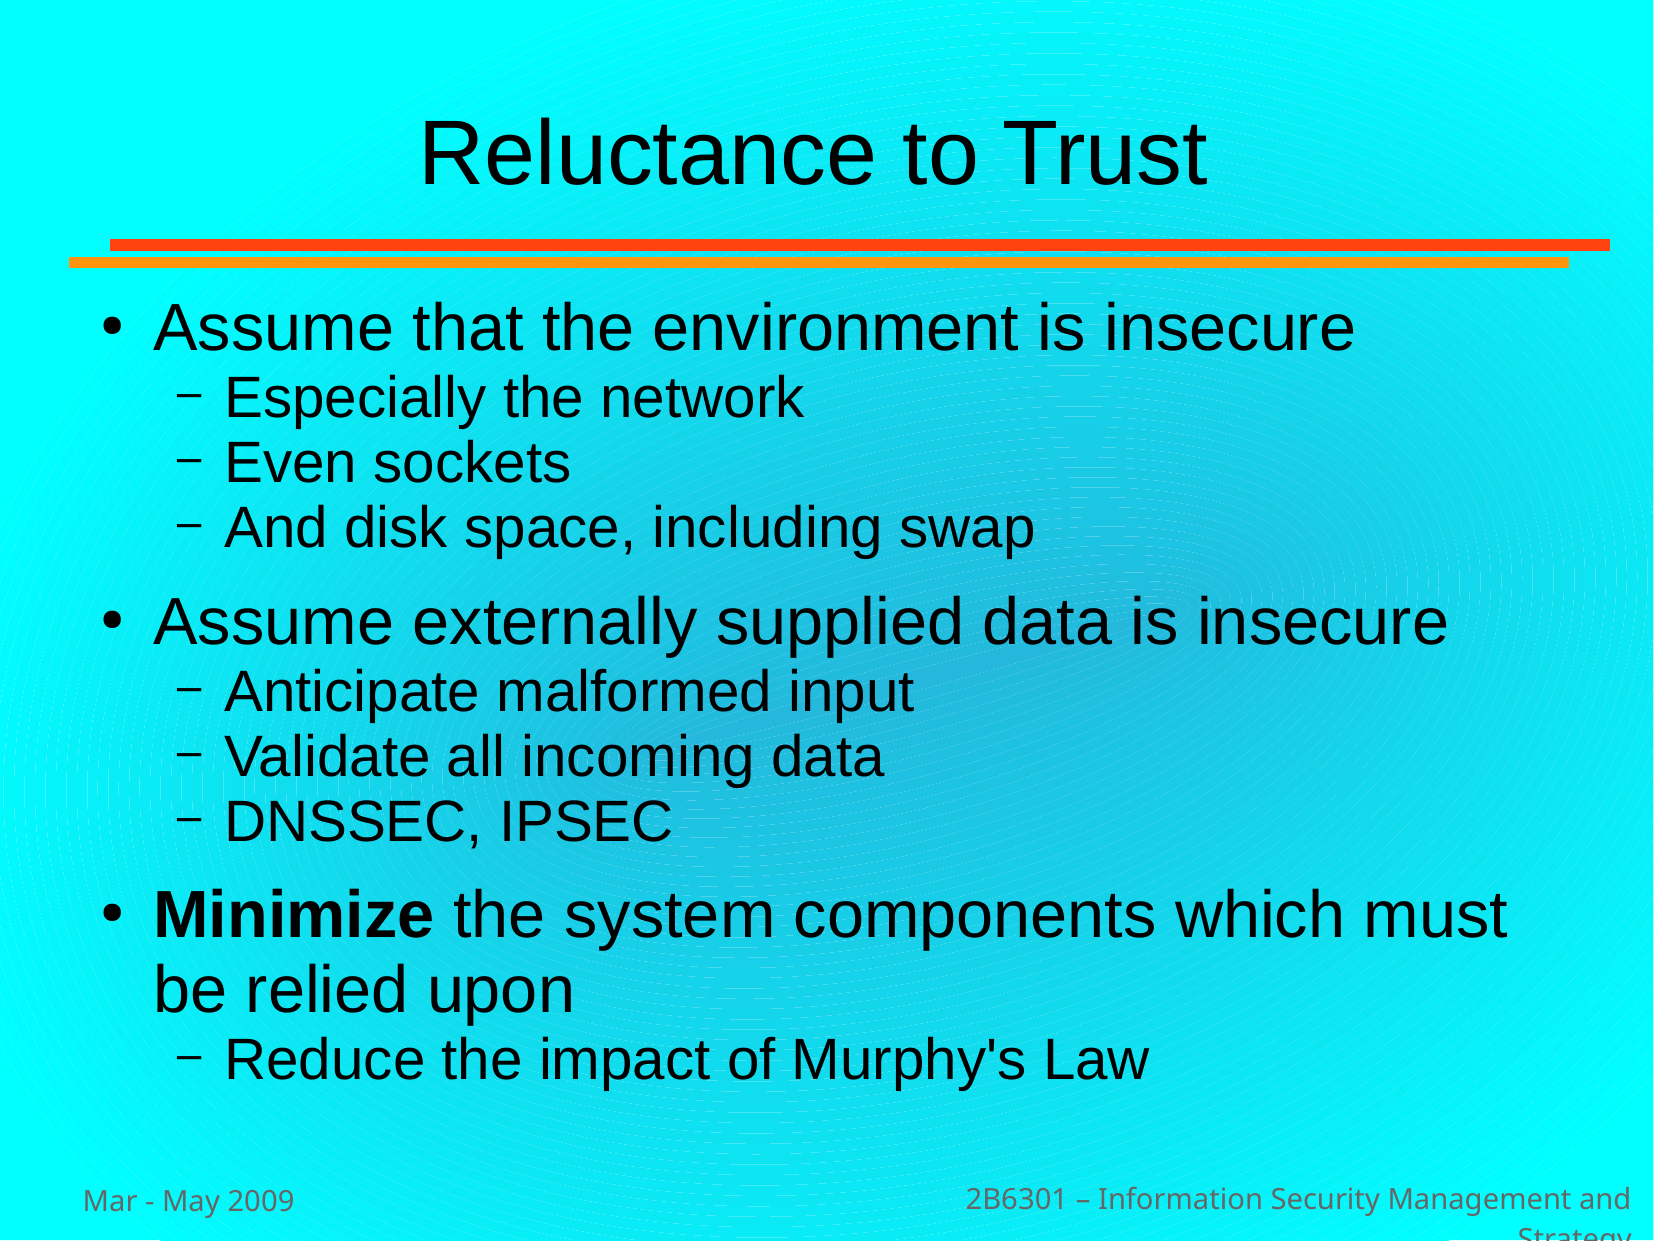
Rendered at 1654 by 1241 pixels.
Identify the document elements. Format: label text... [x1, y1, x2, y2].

title Reluctance to Trust [82, 56, 1571, 250]
list Assume that the environment is insecure Especially the network Even sockets And disk space, including swap Assume externally supplied data is insecure Anticipate malformed input Validate all incoming data DNSSEC, IPSEC Minimize the system components which must be relied upon Reduce the impact of Murphy's Law [82, 290, 1571, 1181]
